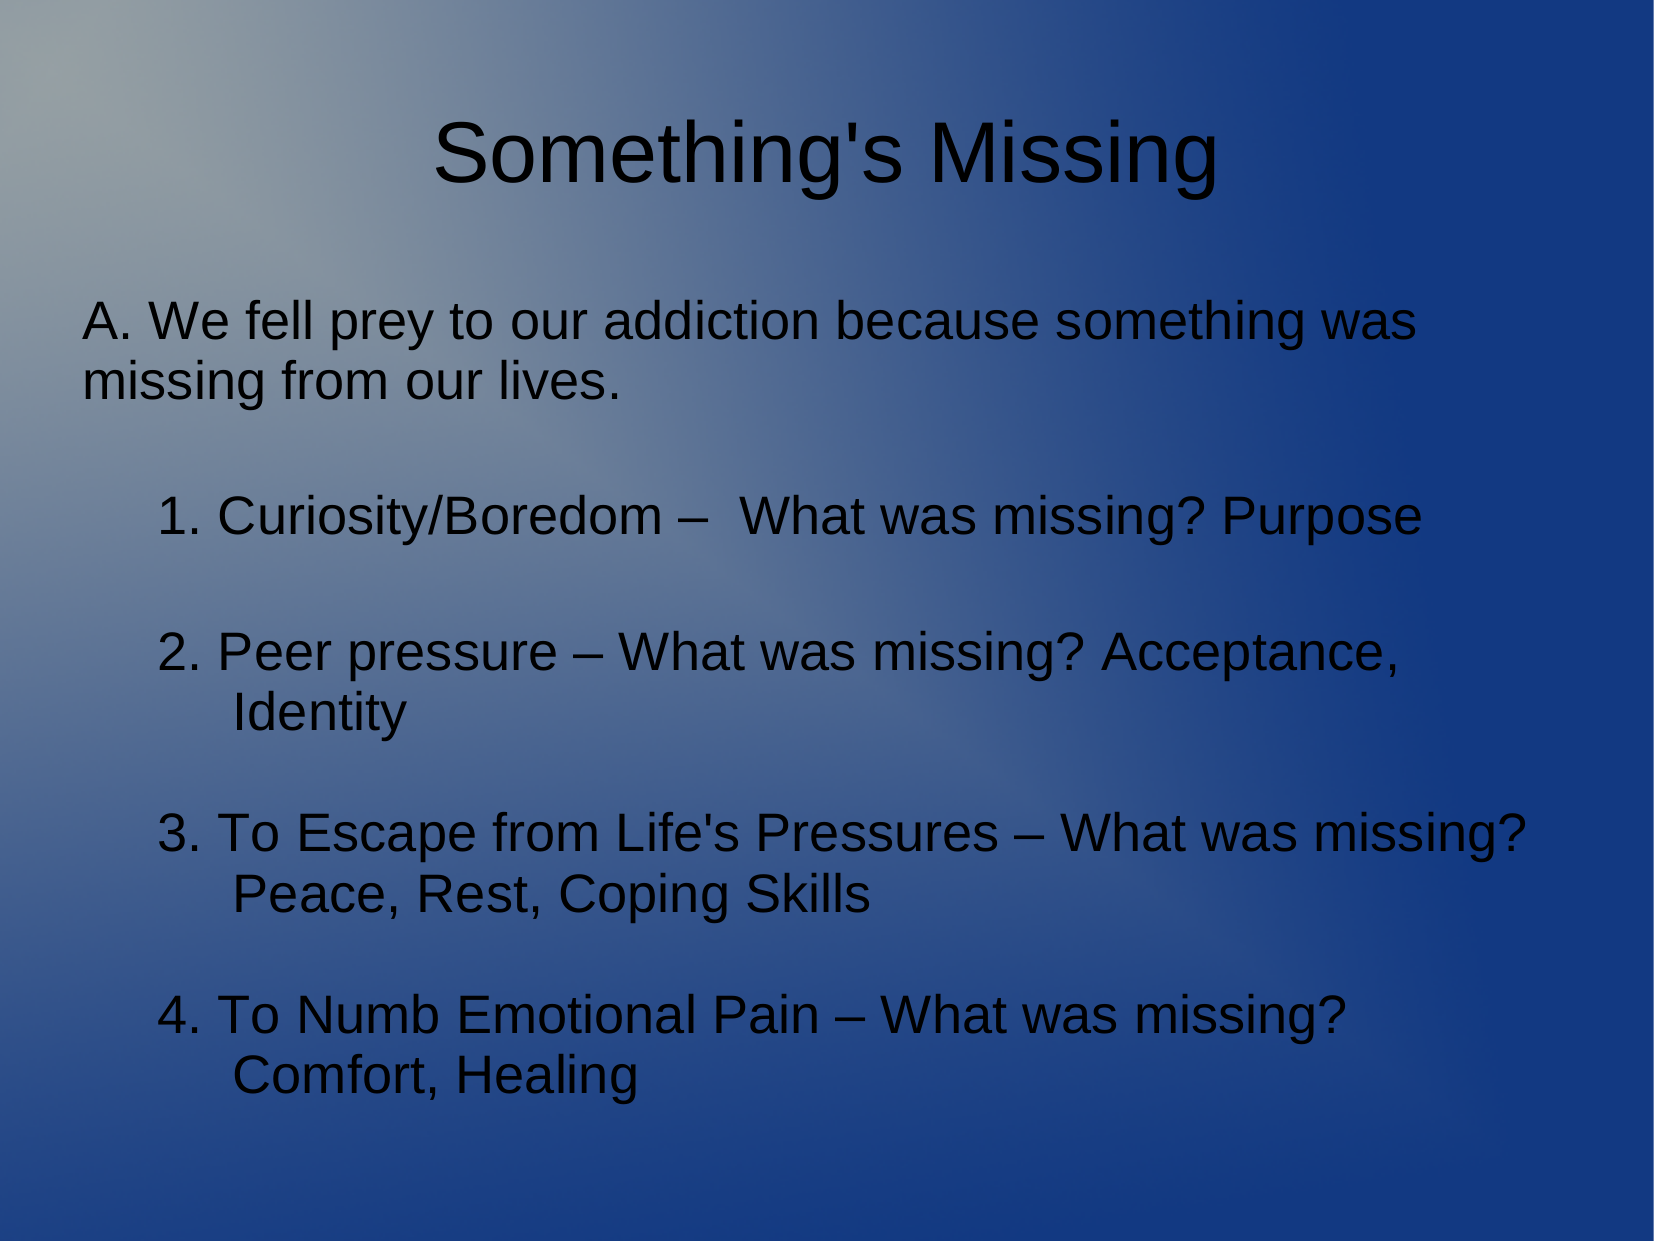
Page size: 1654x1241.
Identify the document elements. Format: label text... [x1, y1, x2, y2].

title Something's Missing [82, 49, 1571, 257]
picture [0, 0, 1654, 1241]
subtitle A. We fell prey to our addiction because something was missing from our lives. 1. Curiosity/Boredom – What was missing? Purpose 2. Peer pressure – What was missing? Acceptance, Identity 3. To Escape from Life's Pressures – What was missing? Peace, Rest, Coping Skills 4. To Numb Emotional Pain – What was missing? Comfort, Healing [82, 290, 1571, 1109]
